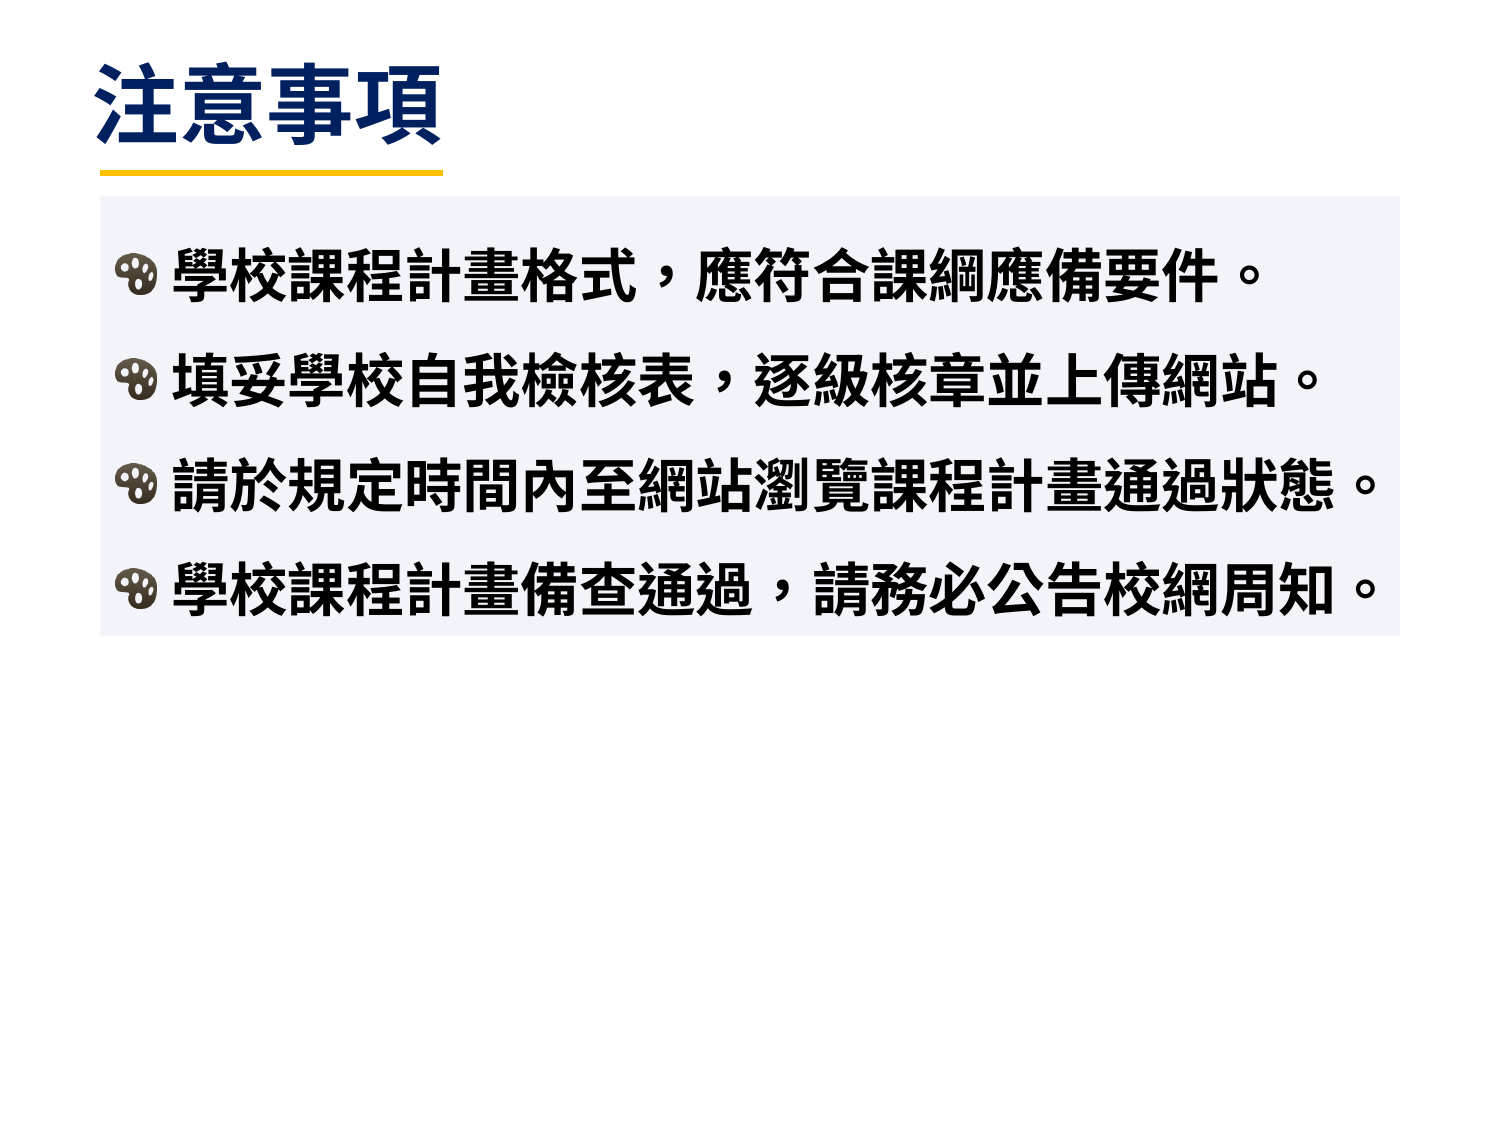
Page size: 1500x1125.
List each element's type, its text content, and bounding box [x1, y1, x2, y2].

text_box 學校課程計畫格式，應符合課綱應備要件。 填妥學校自我檢核表，逐級核章並上傳網站。 請於規定時間內至網站瀏覽課程計畫通過狀態。 學校課程計畫備查通過，請務必公告校網周知。 [100, 196, 1400, 636]
text_box 注意事項 [76, 42, 461, 164]
